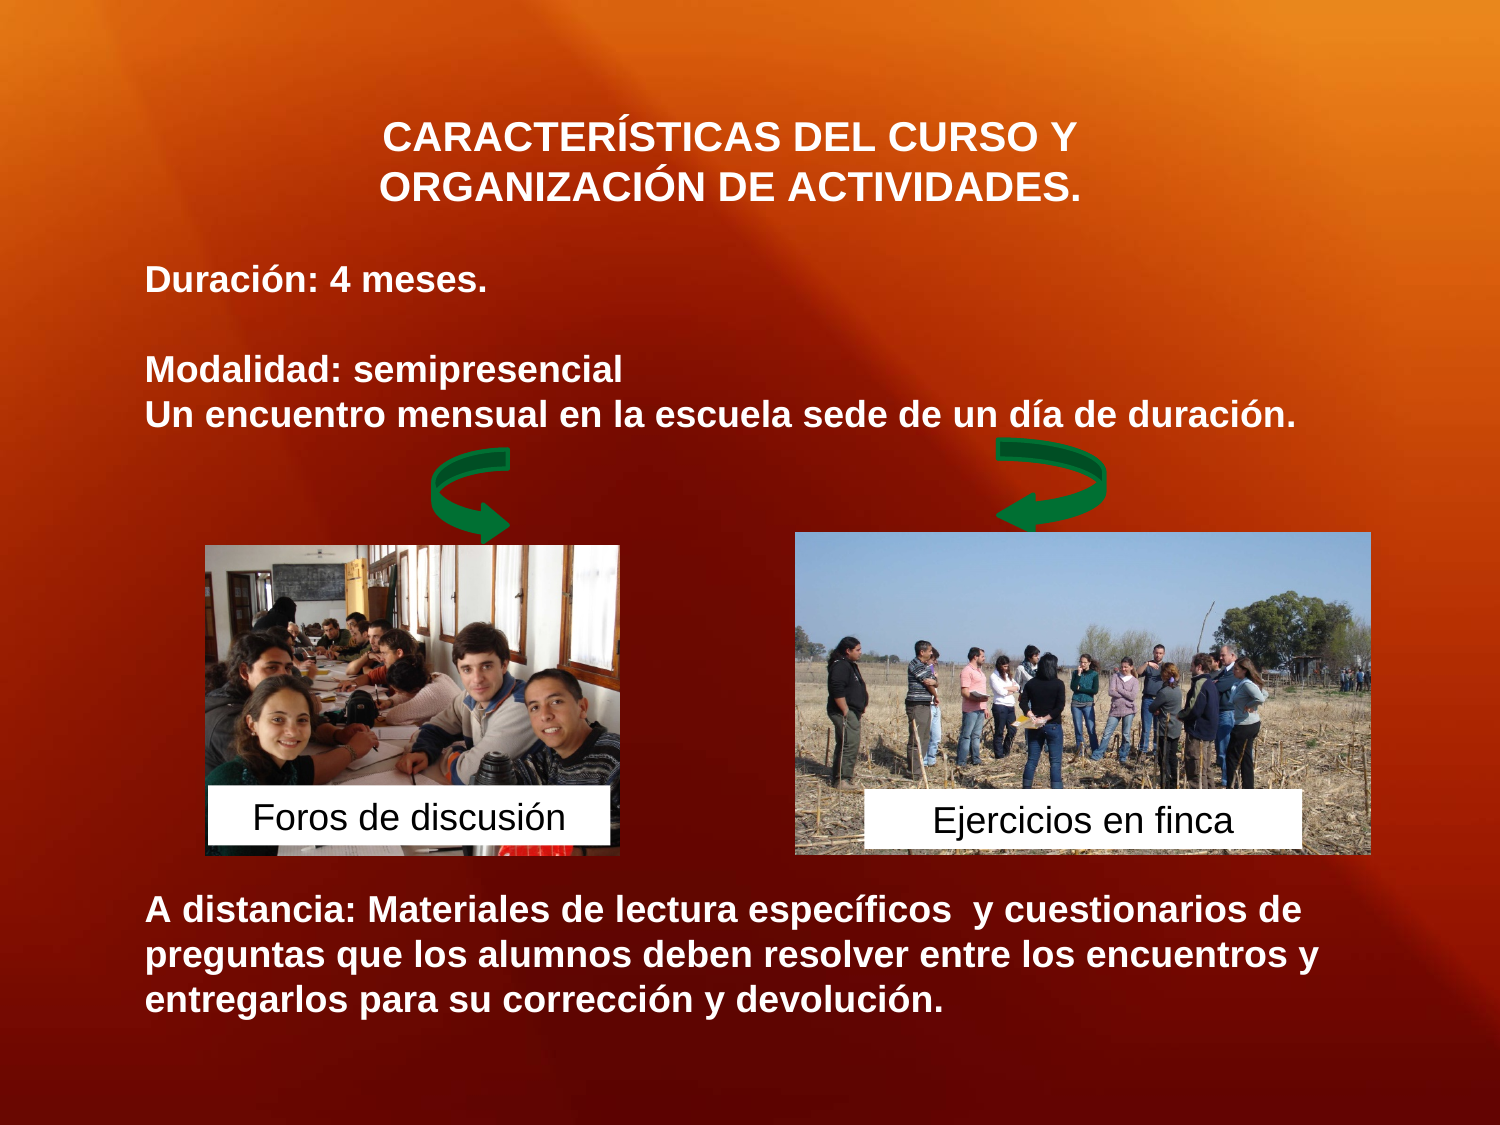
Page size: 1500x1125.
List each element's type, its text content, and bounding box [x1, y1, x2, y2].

text_box Ejercicios en finca [864, 789, 1303, 849]
text_box [997, 439, 1105, 532]
text_box CARACTERÍSTICAS DEL CURSO Y ORGANIZACIÓN DE ACTIVIDADES. [273, 102, 1187, 217]
picture [0, 0, 1500, 1125]
text_box Duración: 4 meses. Modalidad: semipresencial Un encuentro mensual en la escuela sede de un día de duración. A distancia: Materiales de lectura específicos y cuestionarios de preguntas que los alumnos deben resolver entre los encuentros y entregarlos para su corrección y devolución. [129, 247, 1418, 1028]
text_box Foros de discusión [208, 785, 611, 846]
text_box [433, 449, 508, 543]
